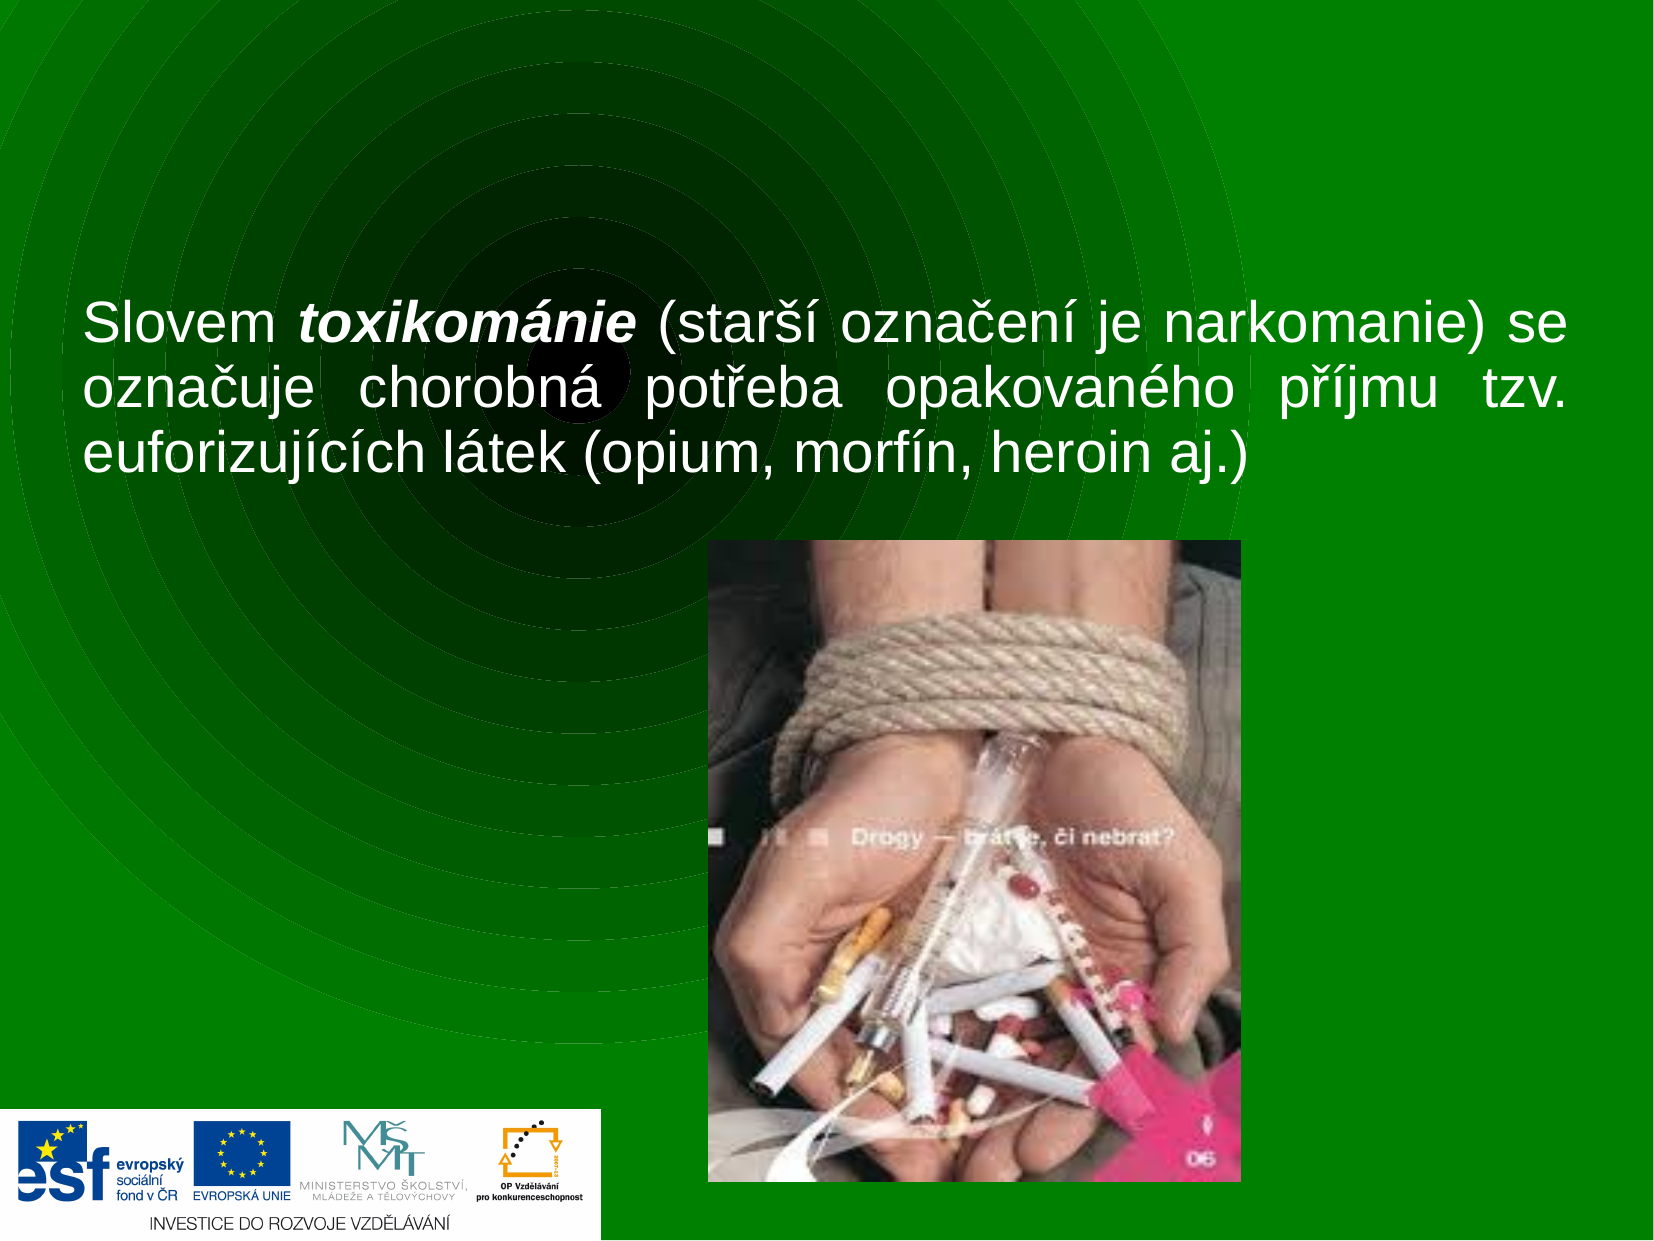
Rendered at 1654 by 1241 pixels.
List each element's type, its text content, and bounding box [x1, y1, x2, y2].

picture [0, 1109, 601, 1241]
picture [708, 540, 1241, 1182]
list Slovem toxikománie (starší označení je narkomanie) se označuje chorobná potřeba opakovaného příjmu tzv. euforizujících látek (opium, morfín, heroin aj.) [82, 290, 1571, 1109]
